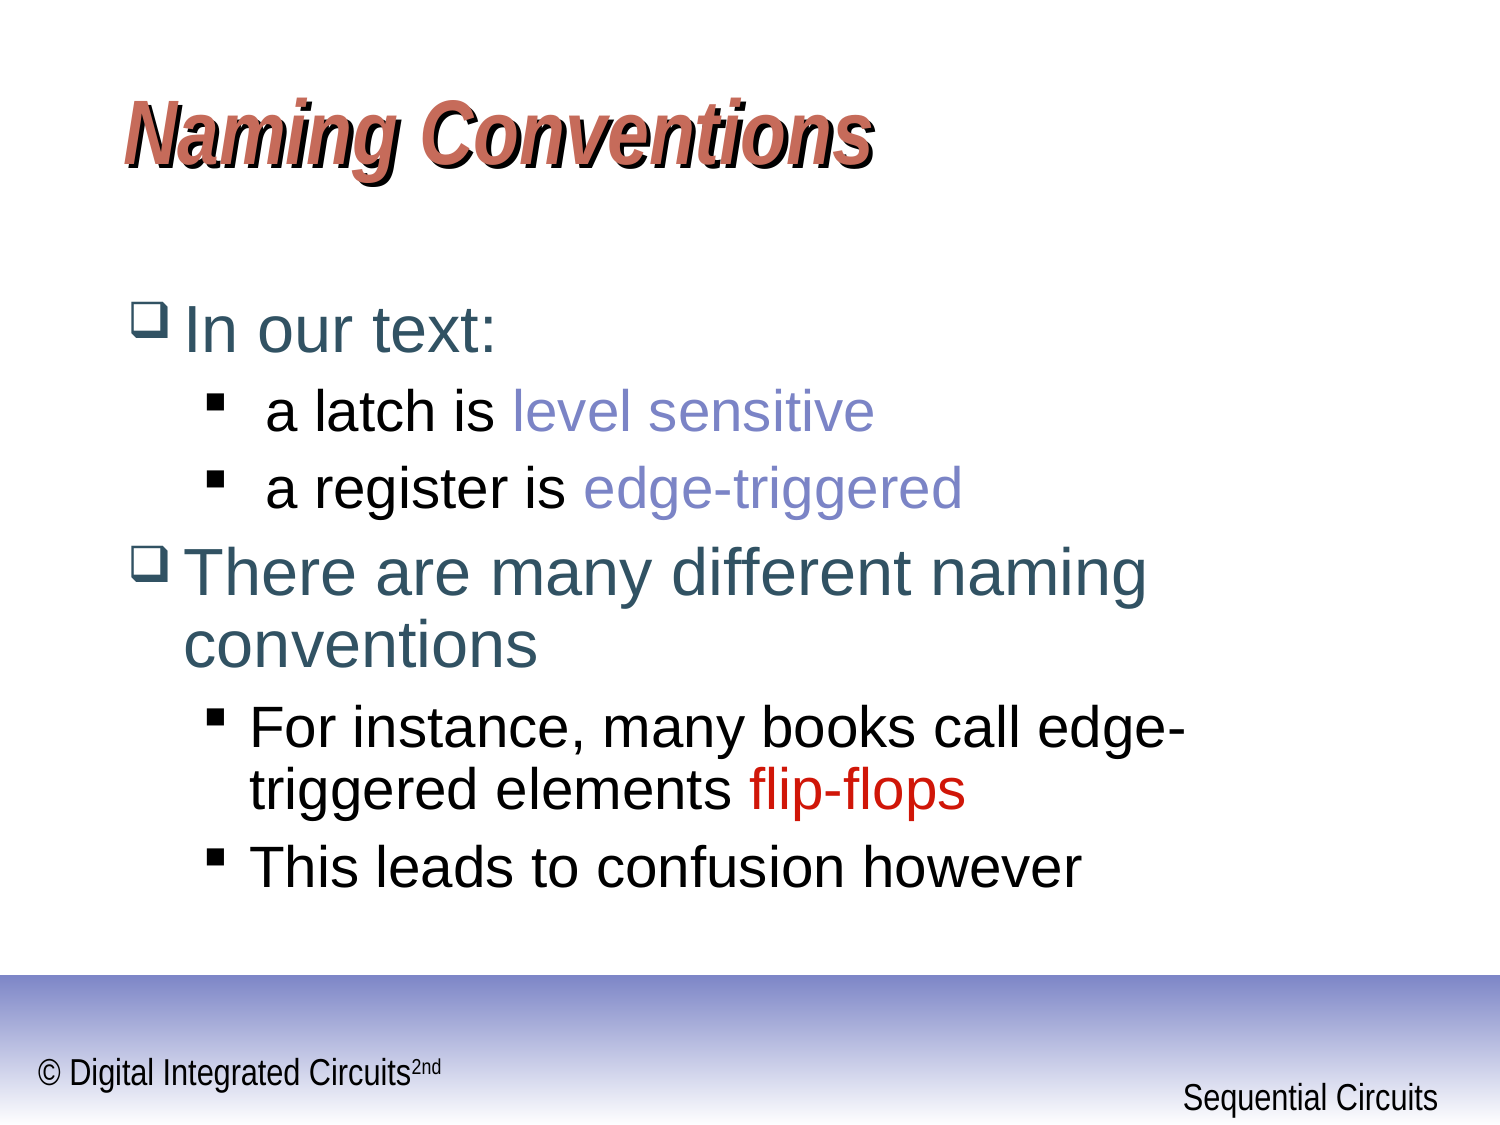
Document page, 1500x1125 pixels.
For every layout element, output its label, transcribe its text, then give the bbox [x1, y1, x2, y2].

list In our text: a latch is level sensitive a register is edge-triggered There are many different naming conventions For instance, many books call edge-triggered elements flip-flops This leads to confusion however [112, 287, 1388, 963]
title Naming Conventions [108, 65, 1384, 190]
